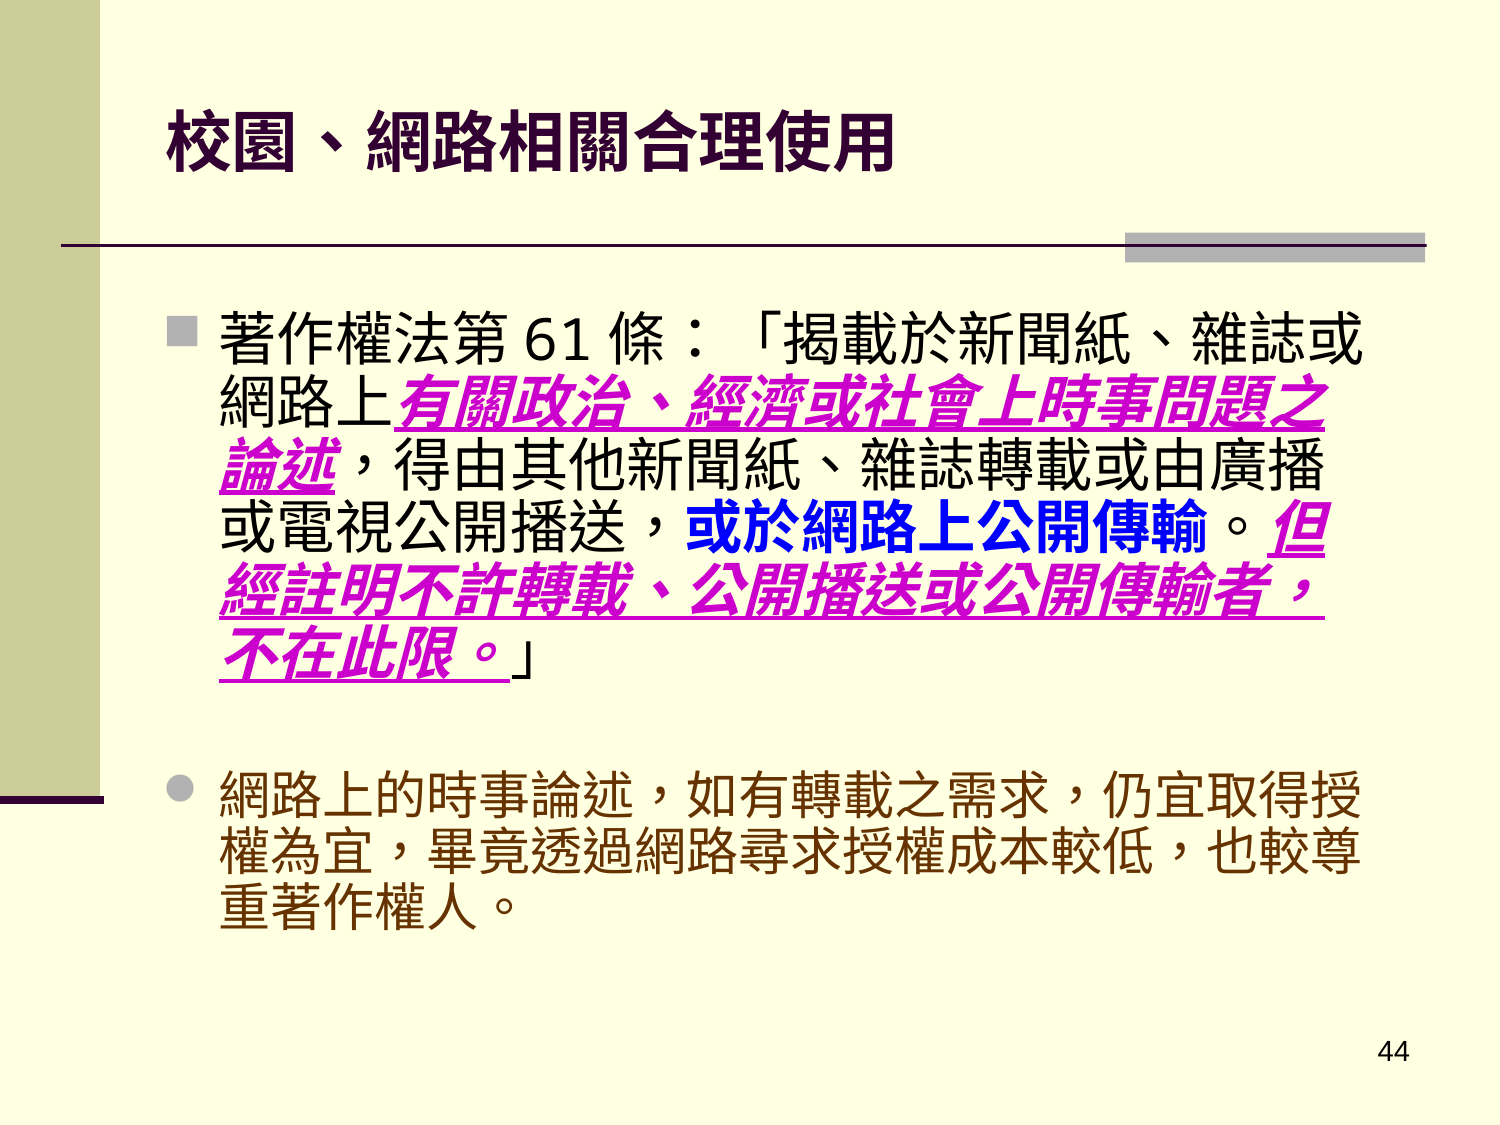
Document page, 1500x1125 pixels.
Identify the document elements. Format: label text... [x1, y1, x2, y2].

list 著作權法第61條：「揭載於新聞紙、雜誌或網路上有關政治、經濟或社會上時事問題之論述，得由其他新聞紙、雜誌轉載或由廣播或電視公開播送，或於網路上公開傳輸。但經註明不許轉載、公開播送或公開傳輸者，不在此限。」 網路上的時事論述，如有轉載之需求，仍宜取得授權為宜，畢竟透過網路尋求授權成本較低，也較尊重著作權人。 [147, 302, 1388, 977]
title 校園、網路相關合理使用 [150, 45, 1426, 234]
text_box <編號> [1074, 1024, 1426, 1103]
